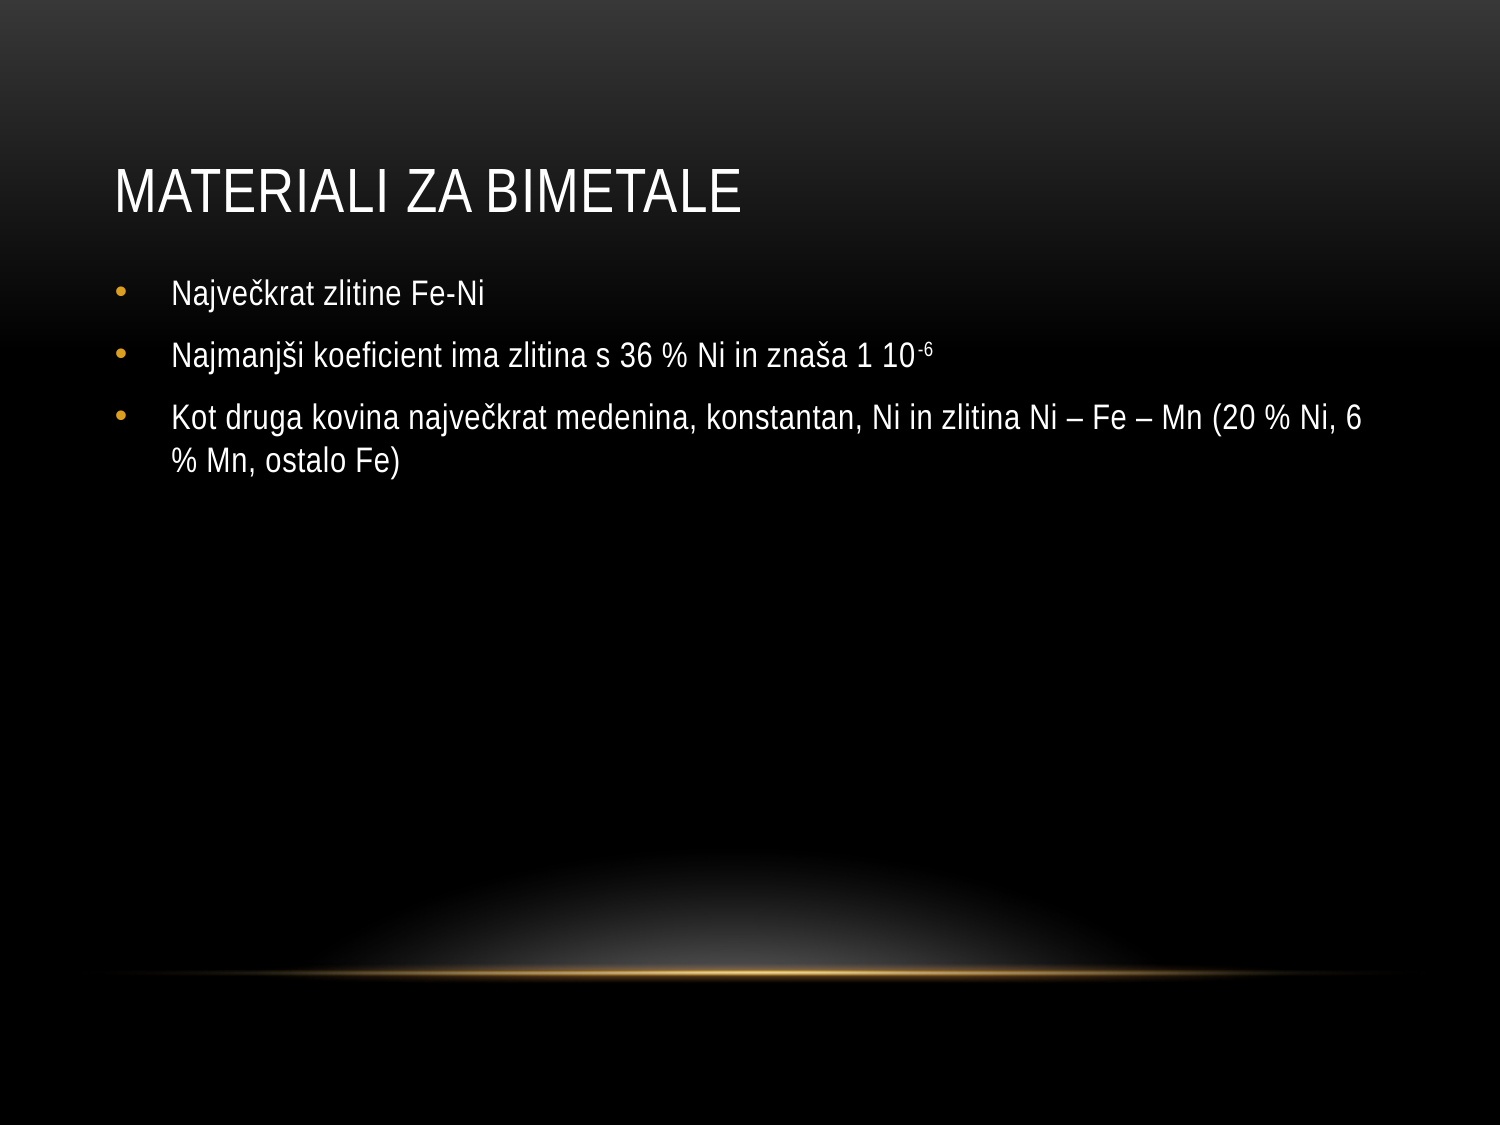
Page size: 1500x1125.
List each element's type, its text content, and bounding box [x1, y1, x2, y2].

picture [0, 0, 1500, 1125]
list Največkrat zlitine Fe-Ni Najmanjši koeficient ima zlitina s 36 % Ni in znaša 1 10-6 Kot druga kovina največkrat medenina, konstantan, Ni in zlitina Ni – Fe – Mn (20 % Ni, 6 % Mn, ostalo Fe) [99, 262, 1400, 938]
title Materiali za bimetale [99, 45, 1400, 233]
